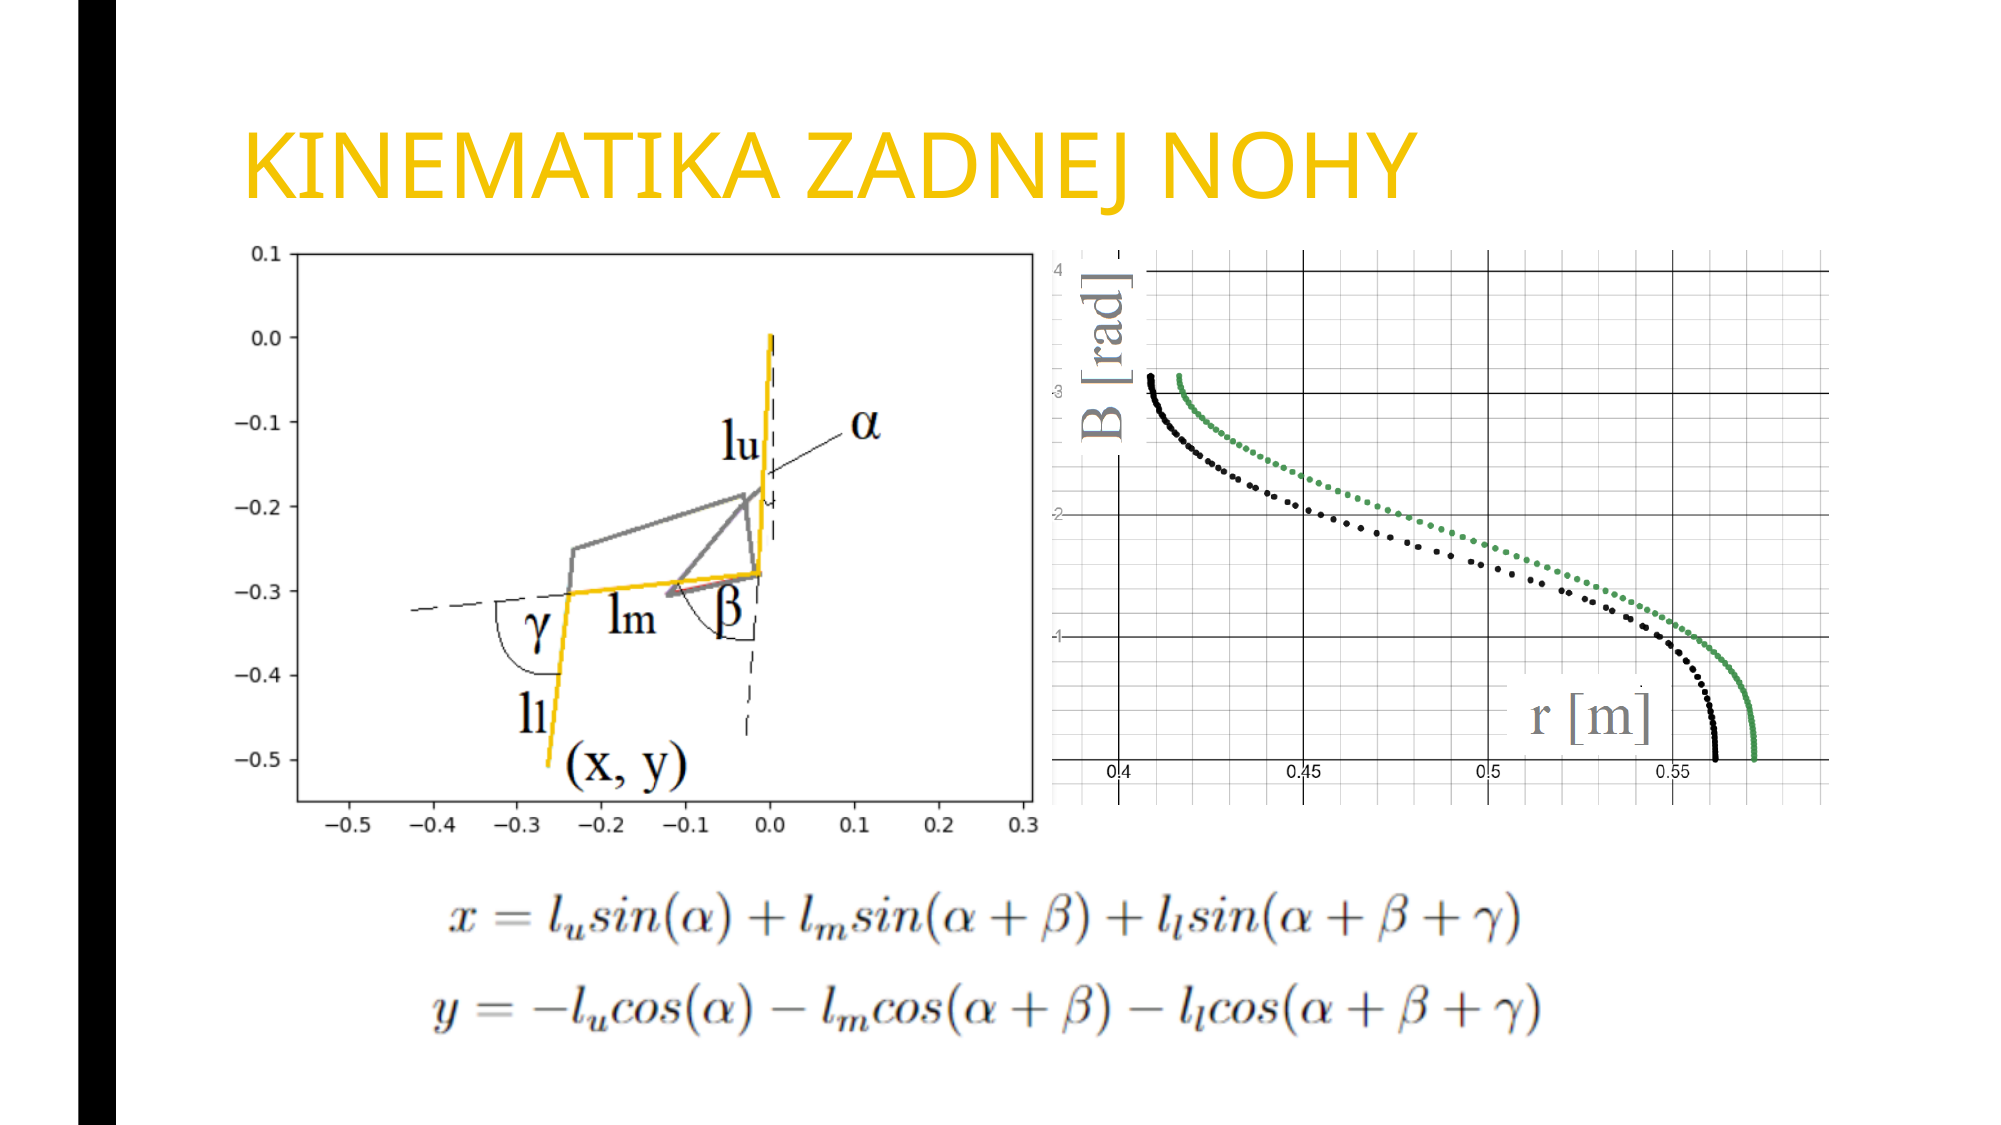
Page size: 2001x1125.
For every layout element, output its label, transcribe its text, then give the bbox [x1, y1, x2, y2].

title KINEMATIKA ZADNEJ NOHY [225, 112, 1800, 250]
picture [404, 854, 1569, 1060]
picture [225, 234, 1832, 845]
